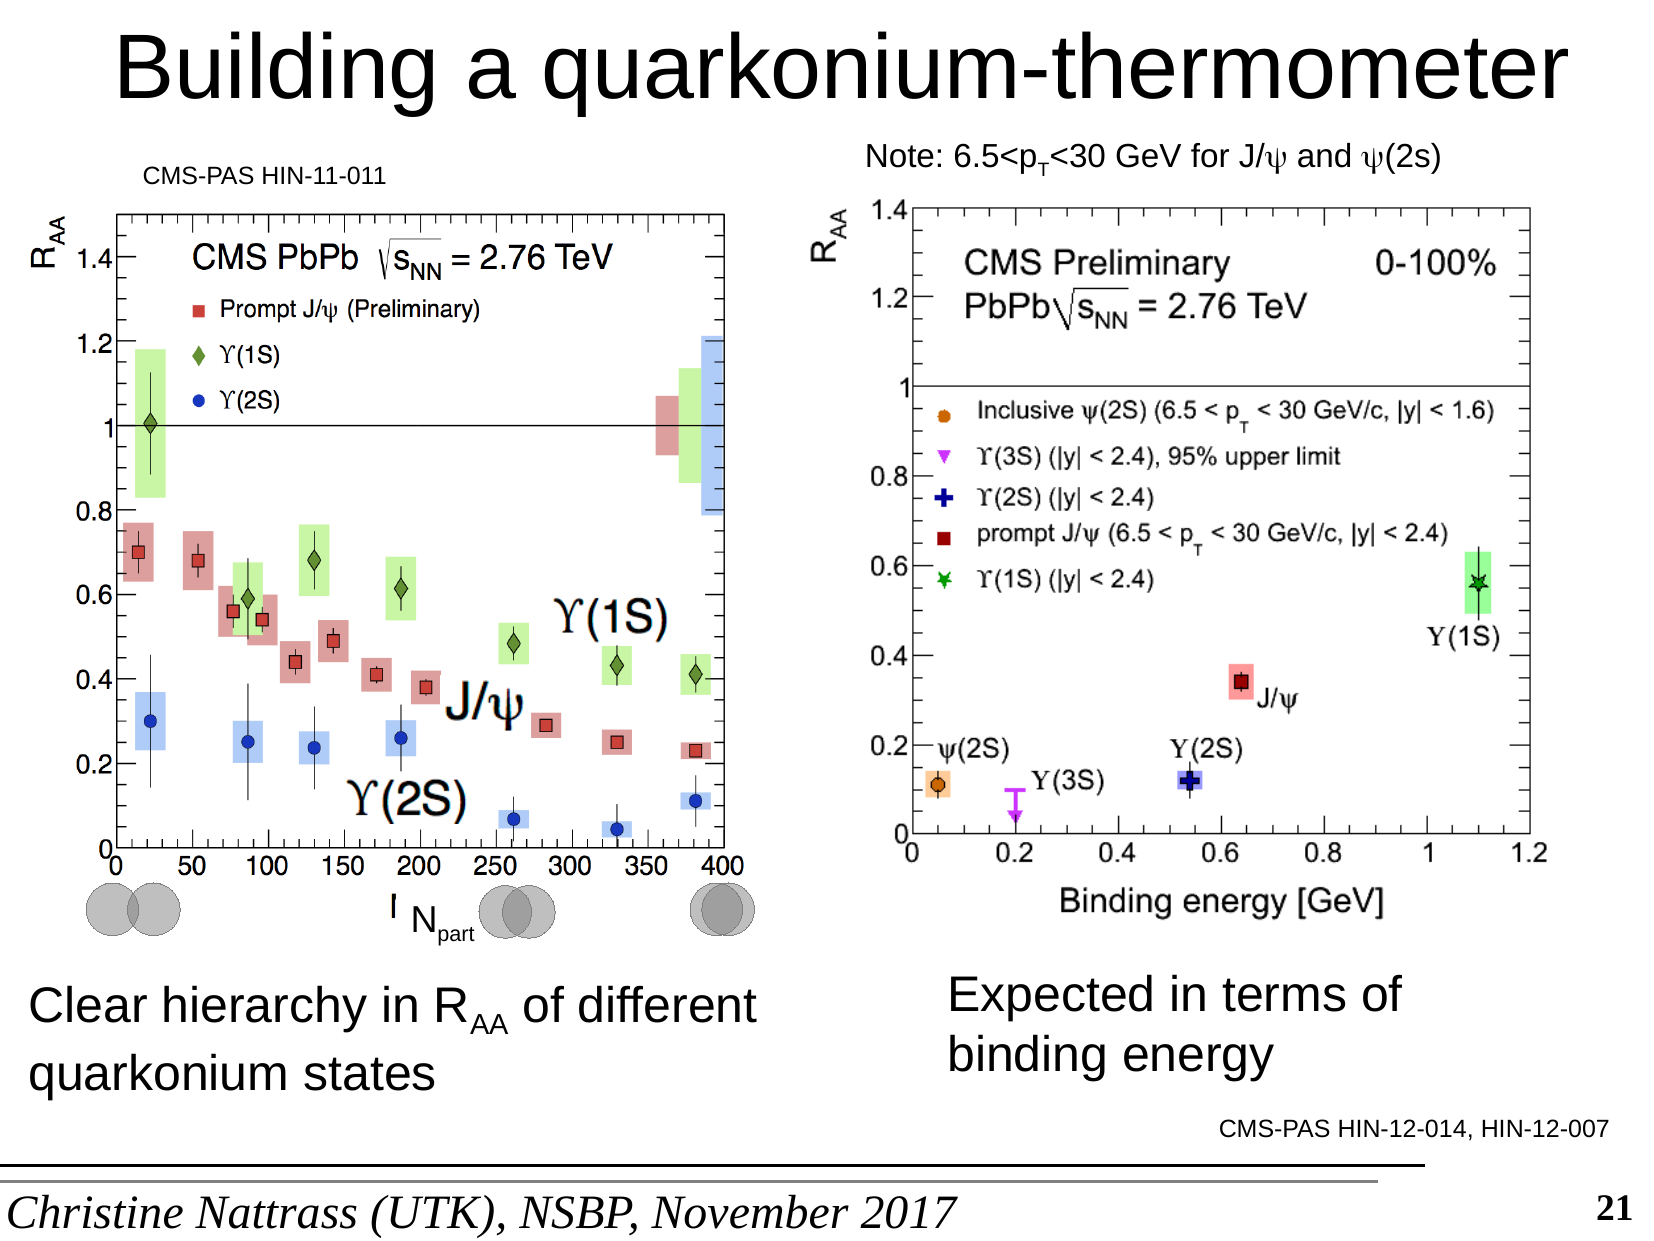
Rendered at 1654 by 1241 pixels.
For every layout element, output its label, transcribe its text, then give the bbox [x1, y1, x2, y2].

text_box [690, 882, 755, 936]
text_box CMS-PAS HIN-12-014, HIN-12-007 [1203, 1104, 1626, 1151]
title Building a quarkonium-thermometer [0, 0, 1654, 132]
text_box CMS-PAS HIN-11-011 [128, 151, 403, 197]
picture [795, 185, 1581, 940]
picture [27, 192, 772, 937]
text_box Clear hierarchy in RAA of different quarkonium states [13, 964, 827, 1109]
text_box Npart [395, 887, 490, 954]
text_box Note: 6.5<pT<30 GeV for J/ and (2s) [850, 126, 1609, 188]
text_box Expected in terms of binding energy [932, 953, 1567, 1089]
text_box [86, 882, 181, 936]
text_box [478, 885, 556, 939]
